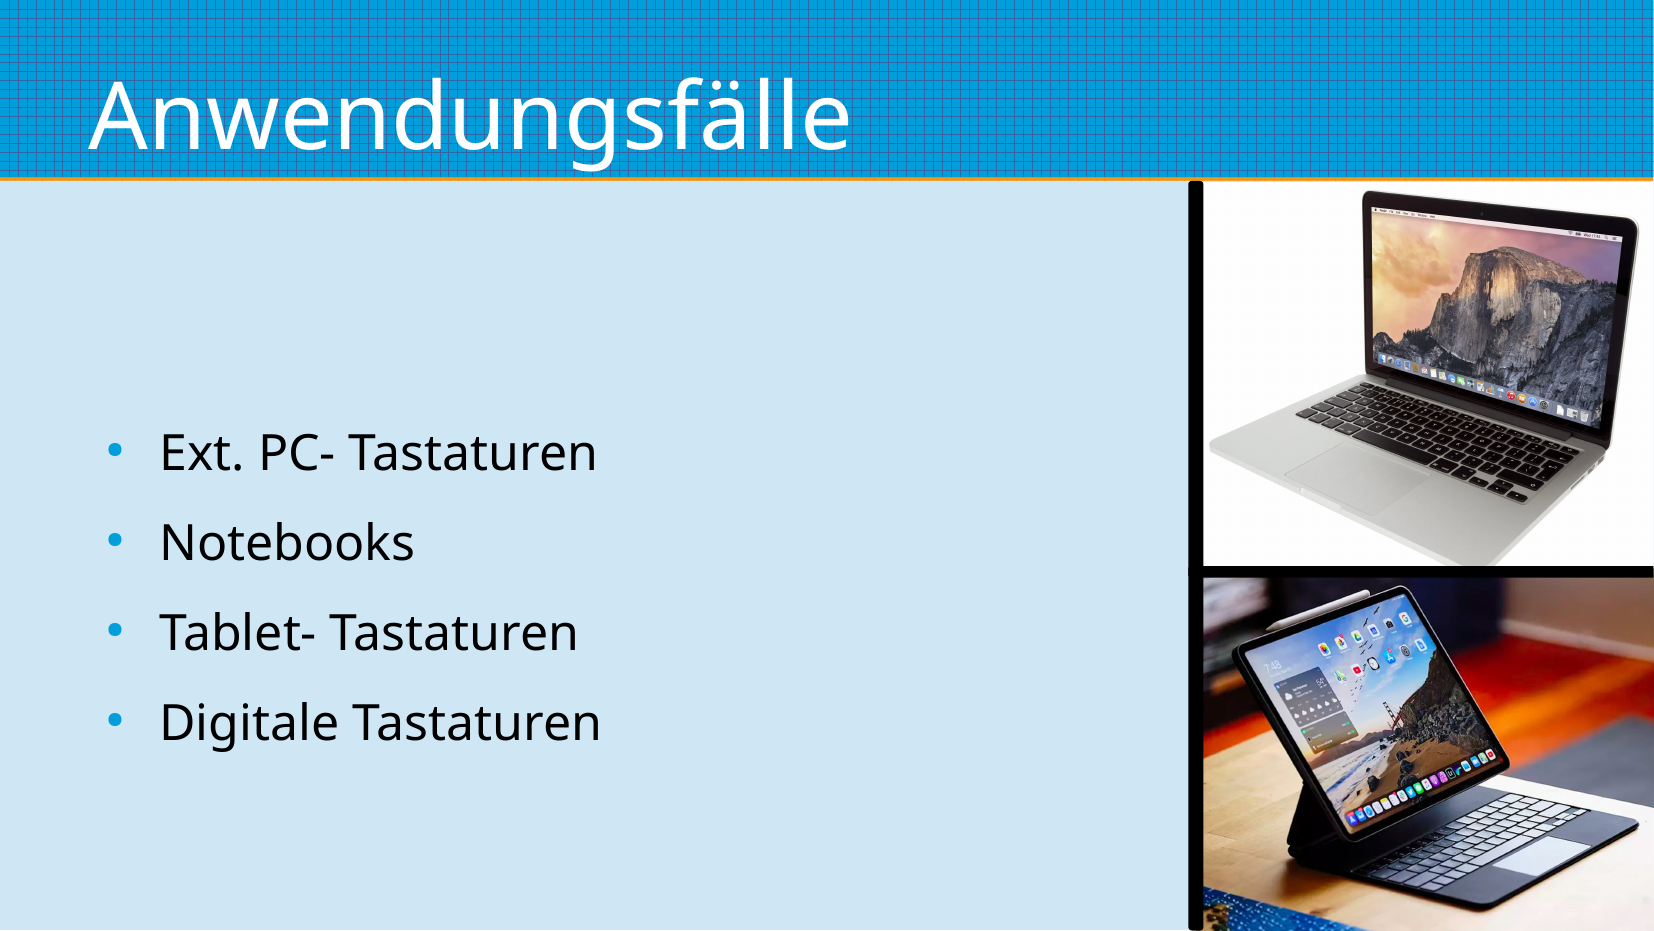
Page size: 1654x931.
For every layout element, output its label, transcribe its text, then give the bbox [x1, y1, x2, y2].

text_box [1189, 182, 1654, 930]
title Anwendungsfälle [88, 14, 1565, 178]
picture [1202, 182, 1654, 567]
list Ext. PC- Tastaturen Notebooks Tablet- Tastaturen Digitale Tastaturen [88, 236, 1189, 813]
picture [1195, 577, 1654, 931]
